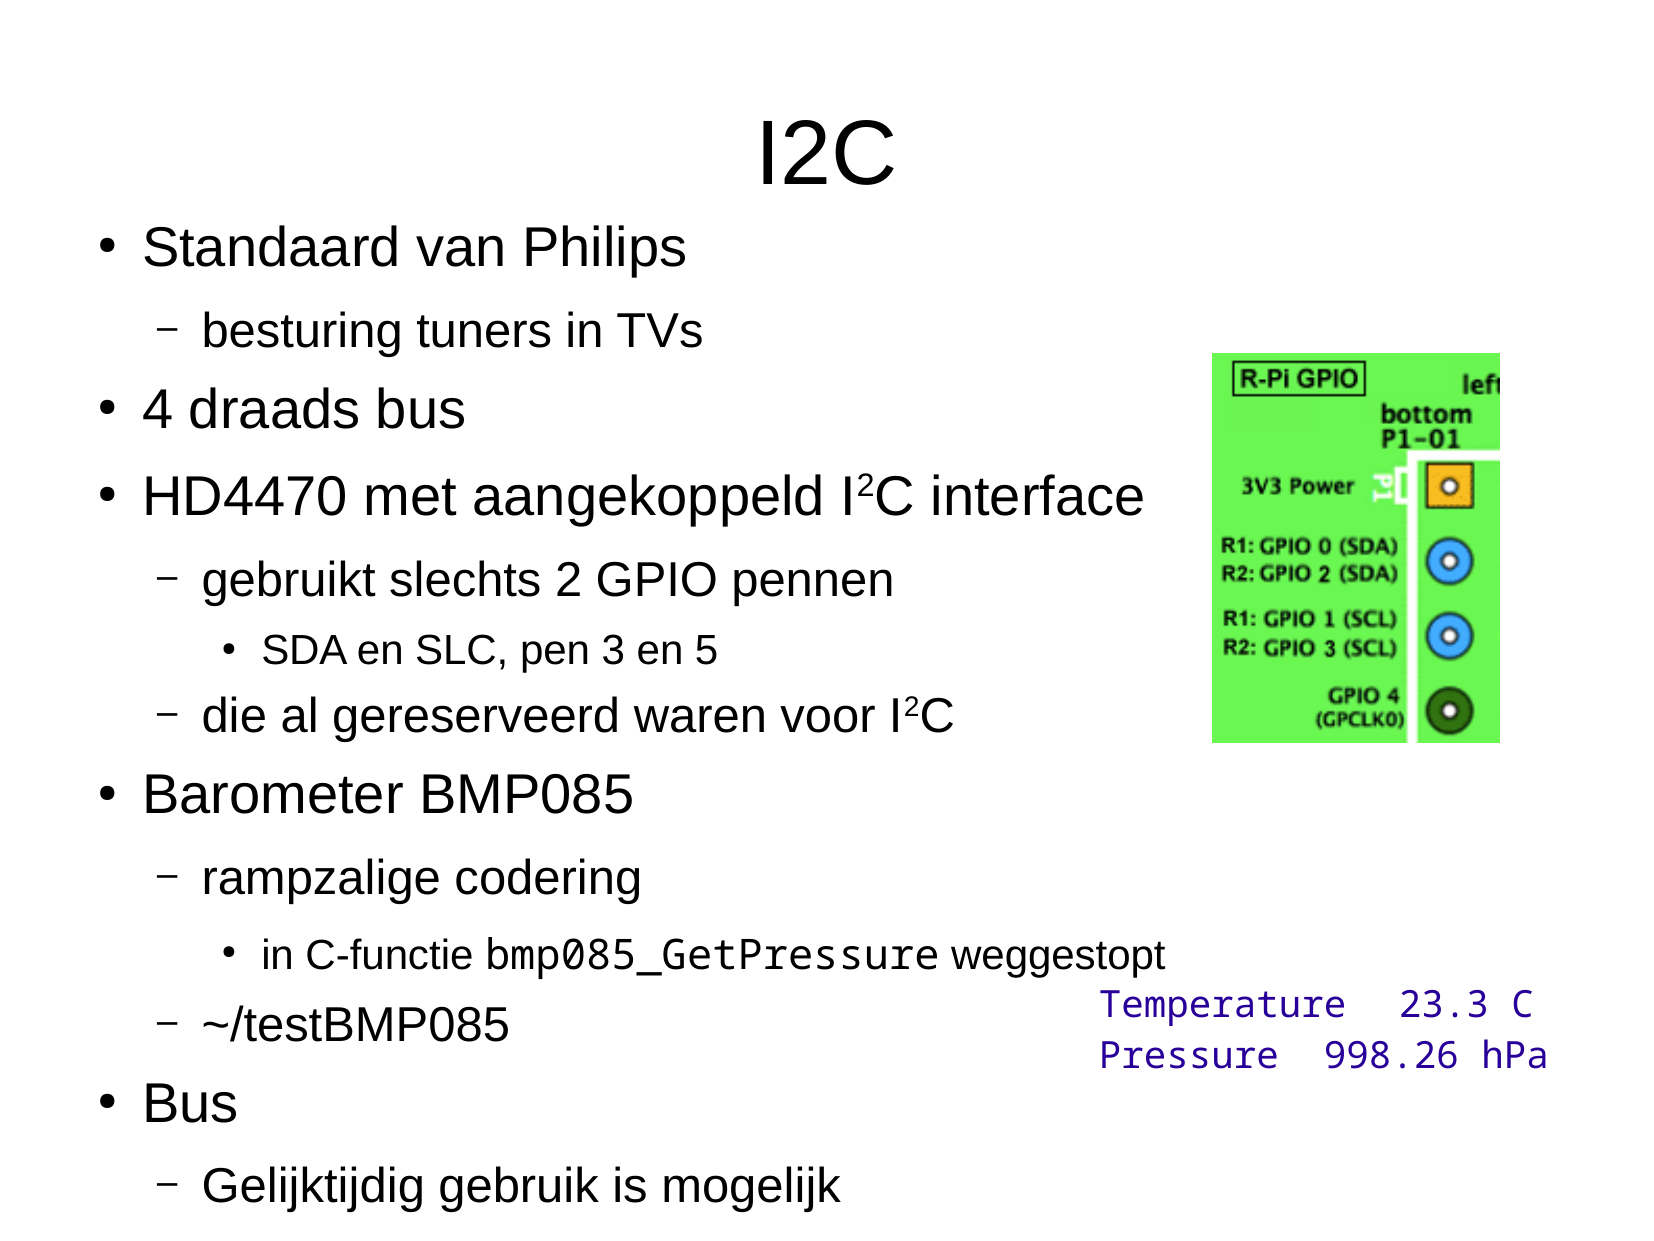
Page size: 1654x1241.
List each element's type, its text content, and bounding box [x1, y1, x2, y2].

title I2C [82, 49, 1571, 257]
picture [1212, 353, 1500, 743]
list Standaard van Philips besturing tuners in TVs 4 draads bus HD4470 met aangekoppeld I2C interface gebruikt slechts 2 GPIO pennen SDA en SLC, pen 3 en 5 die al gereserveerd waren voor I2C Barometer BMP085 rampzalige codering in C-functie bmp085_GetPressure weggestopt ~/testBMP085 Bus Gelijktijdig gebruik is mogelijk [82, 215, 1538, 1214]
text_box Temperature 23.3 C Pressure 998.26 hPa [1084, 970, 1579, 1075]
